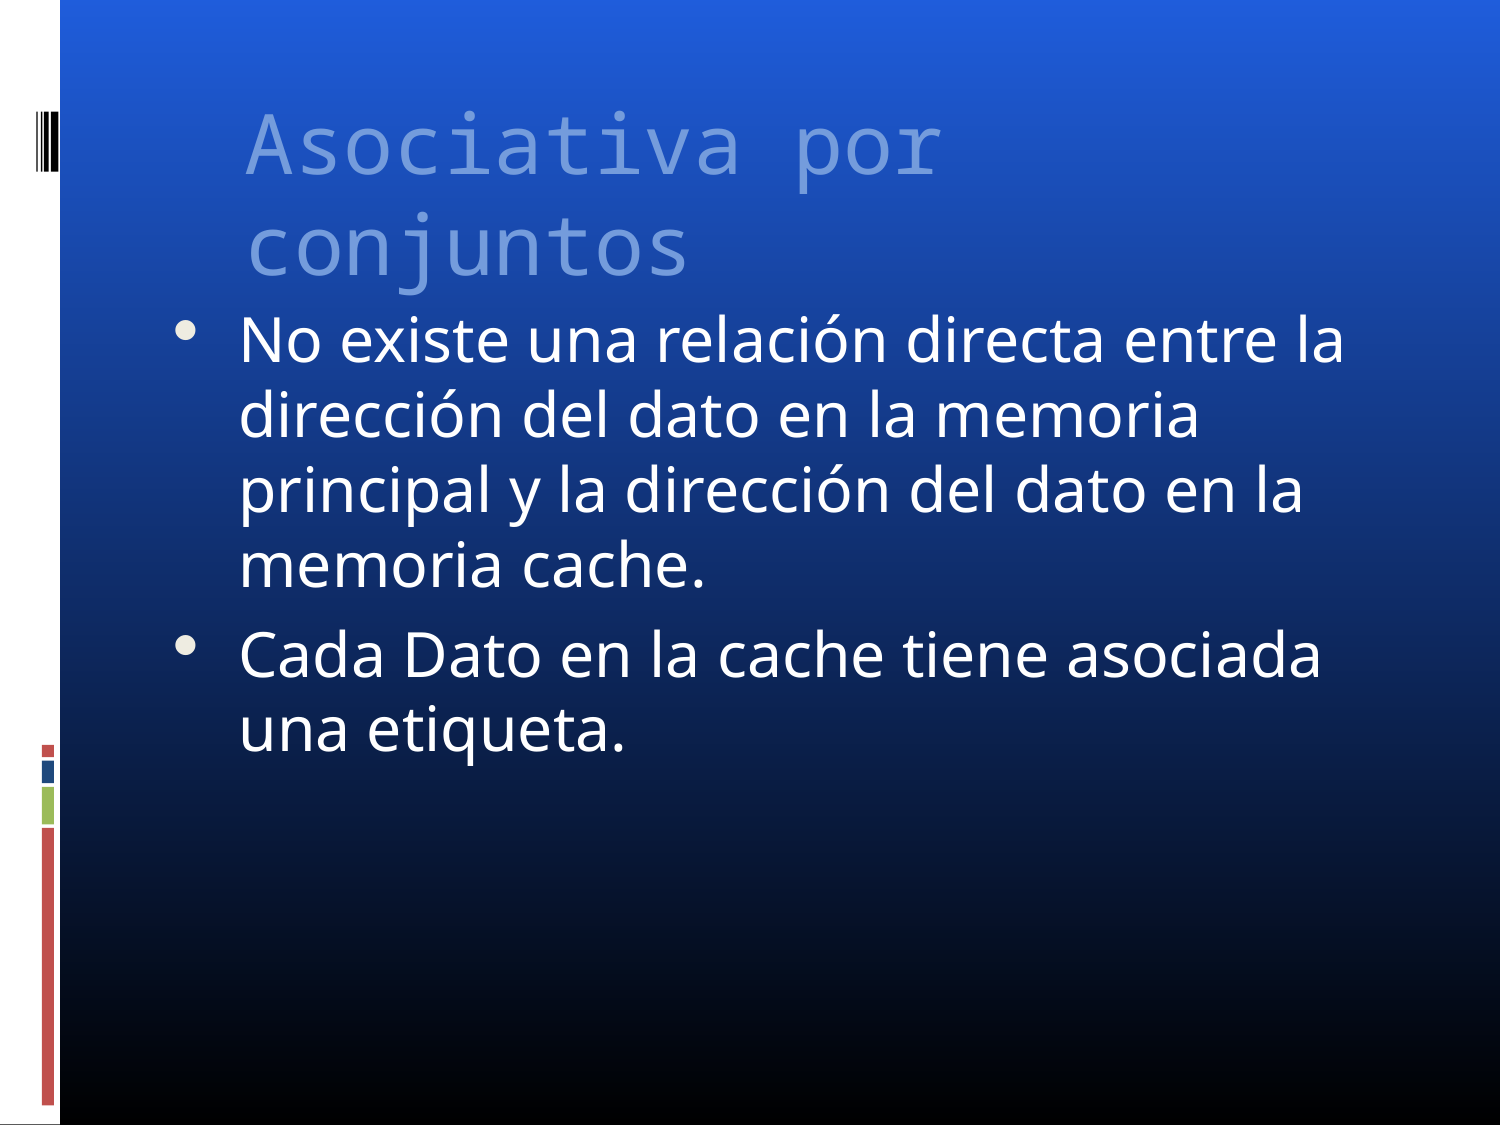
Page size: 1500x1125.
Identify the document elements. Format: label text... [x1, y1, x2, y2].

list No existe una relación directa entre la dirección del dato en la memoria principal y la dirección del dato en la memoria cache. Cada Dato en la cache tiene asociada una etiqueta. [150, 292, 1426, 1043]
title Asociativa por conjuntos [150, 84, 1426, 235]
